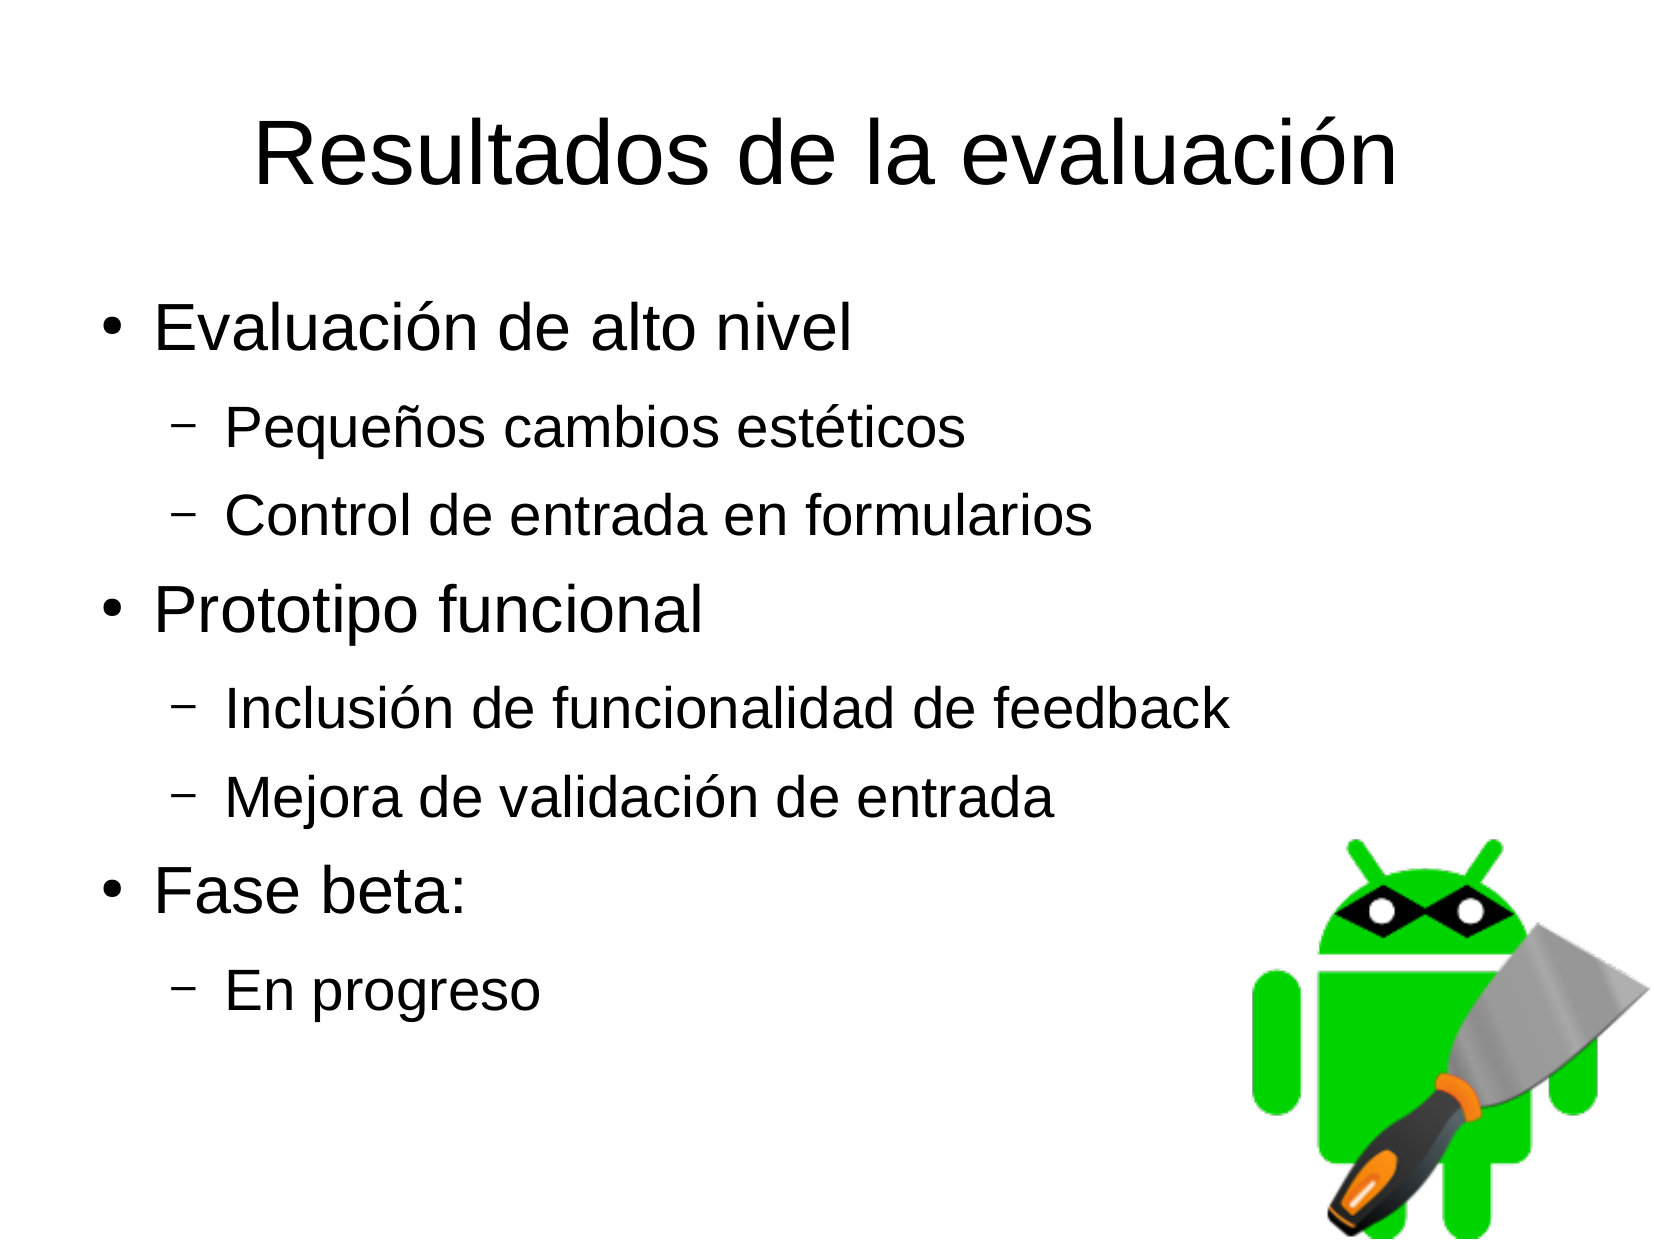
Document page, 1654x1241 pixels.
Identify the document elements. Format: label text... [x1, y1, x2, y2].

list Evaluación de alto nivel Pequeños cambios estéticos Control de entrada en formularios Prototipo funcional Inclusión de funcionalidad de feedback Mejora de validación de entrada Fase beta: En progreso [82, 290, 1571, 1109]
title Resultados de la evaluación [82, 49, 1571, 257]
picture [1251, 838, 1652, 1239]
